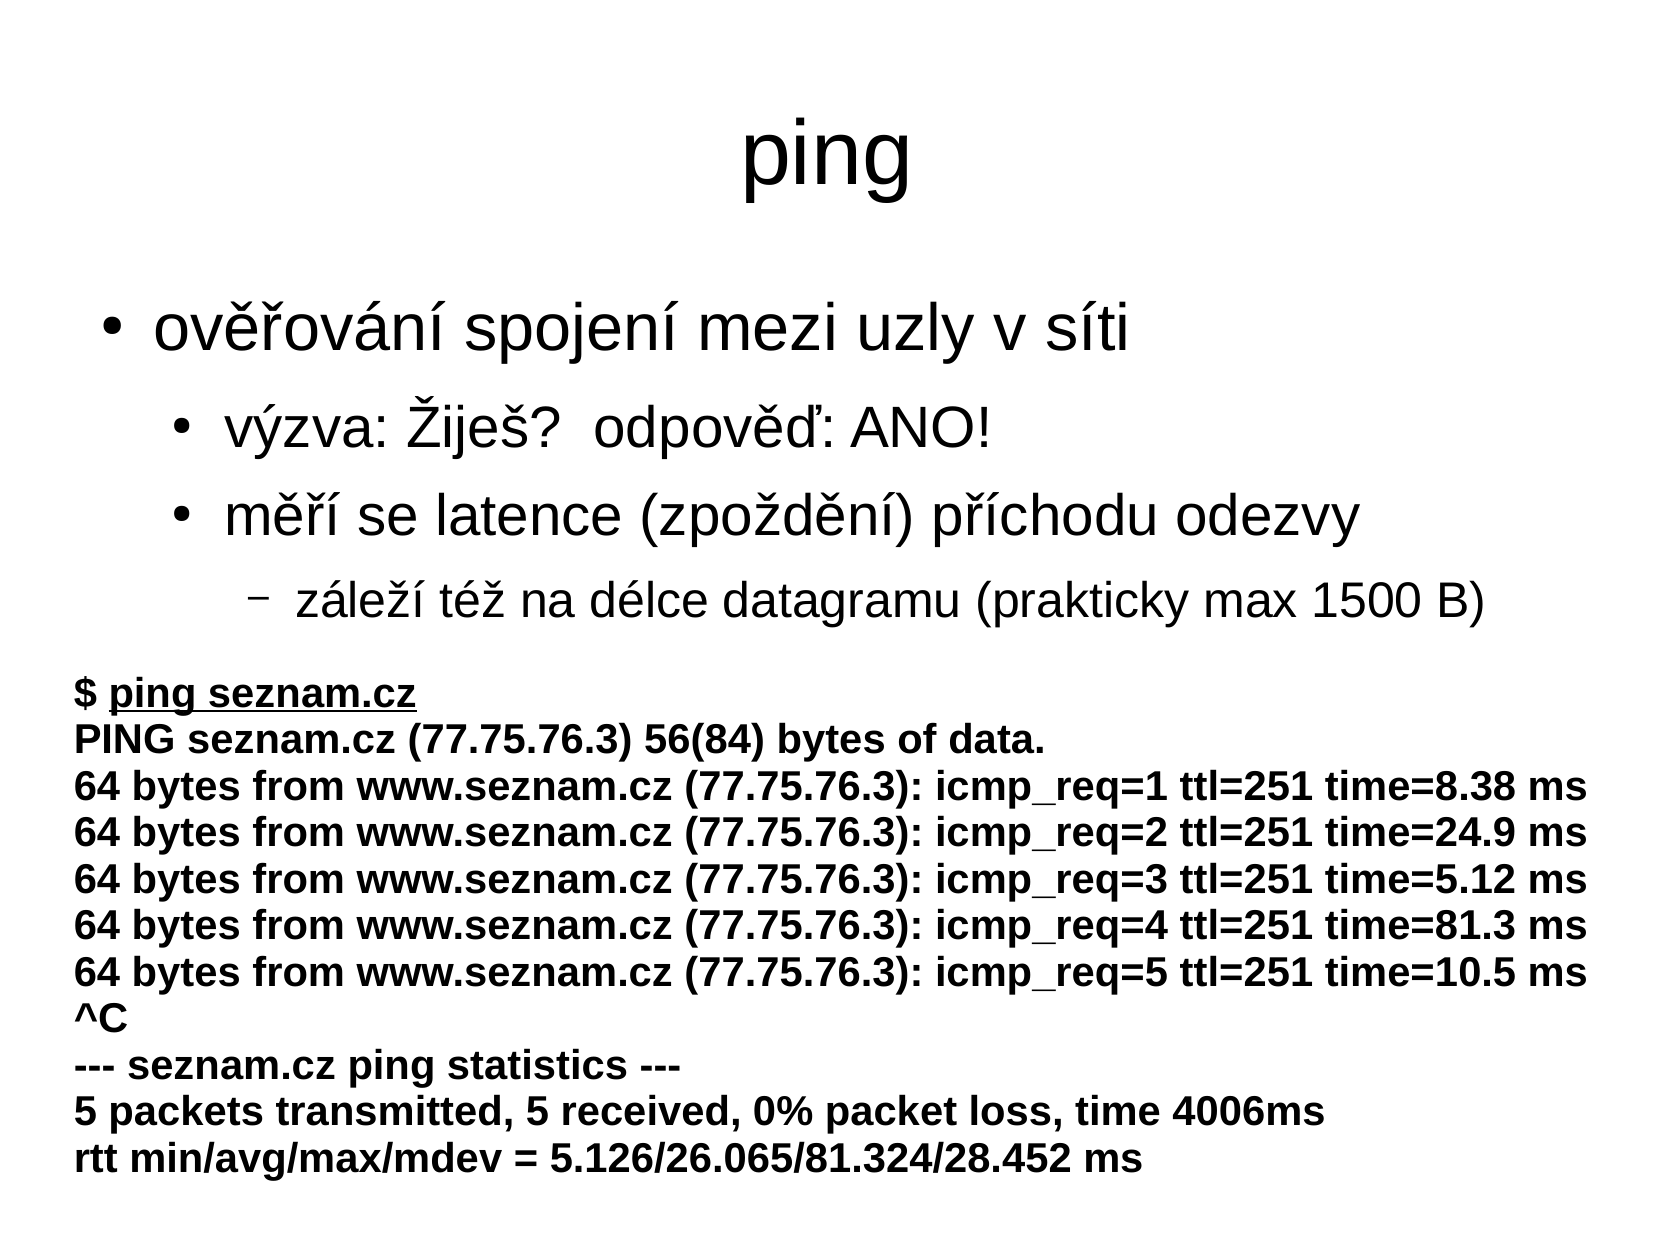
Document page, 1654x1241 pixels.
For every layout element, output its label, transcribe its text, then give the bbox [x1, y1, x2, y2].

text_box $ ping seznam.cz PING seznam.cz (77.75.76.3) 56(84) bytes of data. 64 bytes from www.seznam.cz (77.75.76.3): icmp_req=1 ttl=251 time=8.38 ms 64 bytes from www.seznam.cz (77.75.76.3): icmp_req=2 ttl=251 time=24.9 ms 64 bytes from www.seznam.cz (77.75.76.3): icmp_req=3 ttl=251 time=5.12 ms 64 bytes from www.seznam.cz (77.75.76.3): icmp_req=4 ttl=251 time=81.3 ms 64 bytes from www.seznam.cz (77.75.76.3): icmp_req=5 ttl=251 time=10.5 ms ^C --- seznam.cz ping statistics --- 5 packets transmitted, 5 received, 0% packet loss, time 4006ms rtt min/avg/max/mdev = 5.126/26.065/81.324/28.452 ms [59, 662, 1607, 1189]
list ověřování spojení mezi uzly v síti výzva: Žiješ? odpověď: ANO! měří se latence (zpoždění) příchodu odezvy záleží též na délce datagramu (prakticky max 1500 B) [82, 290, 1571, 662]
title ping [82, 49, 1571, 257]
